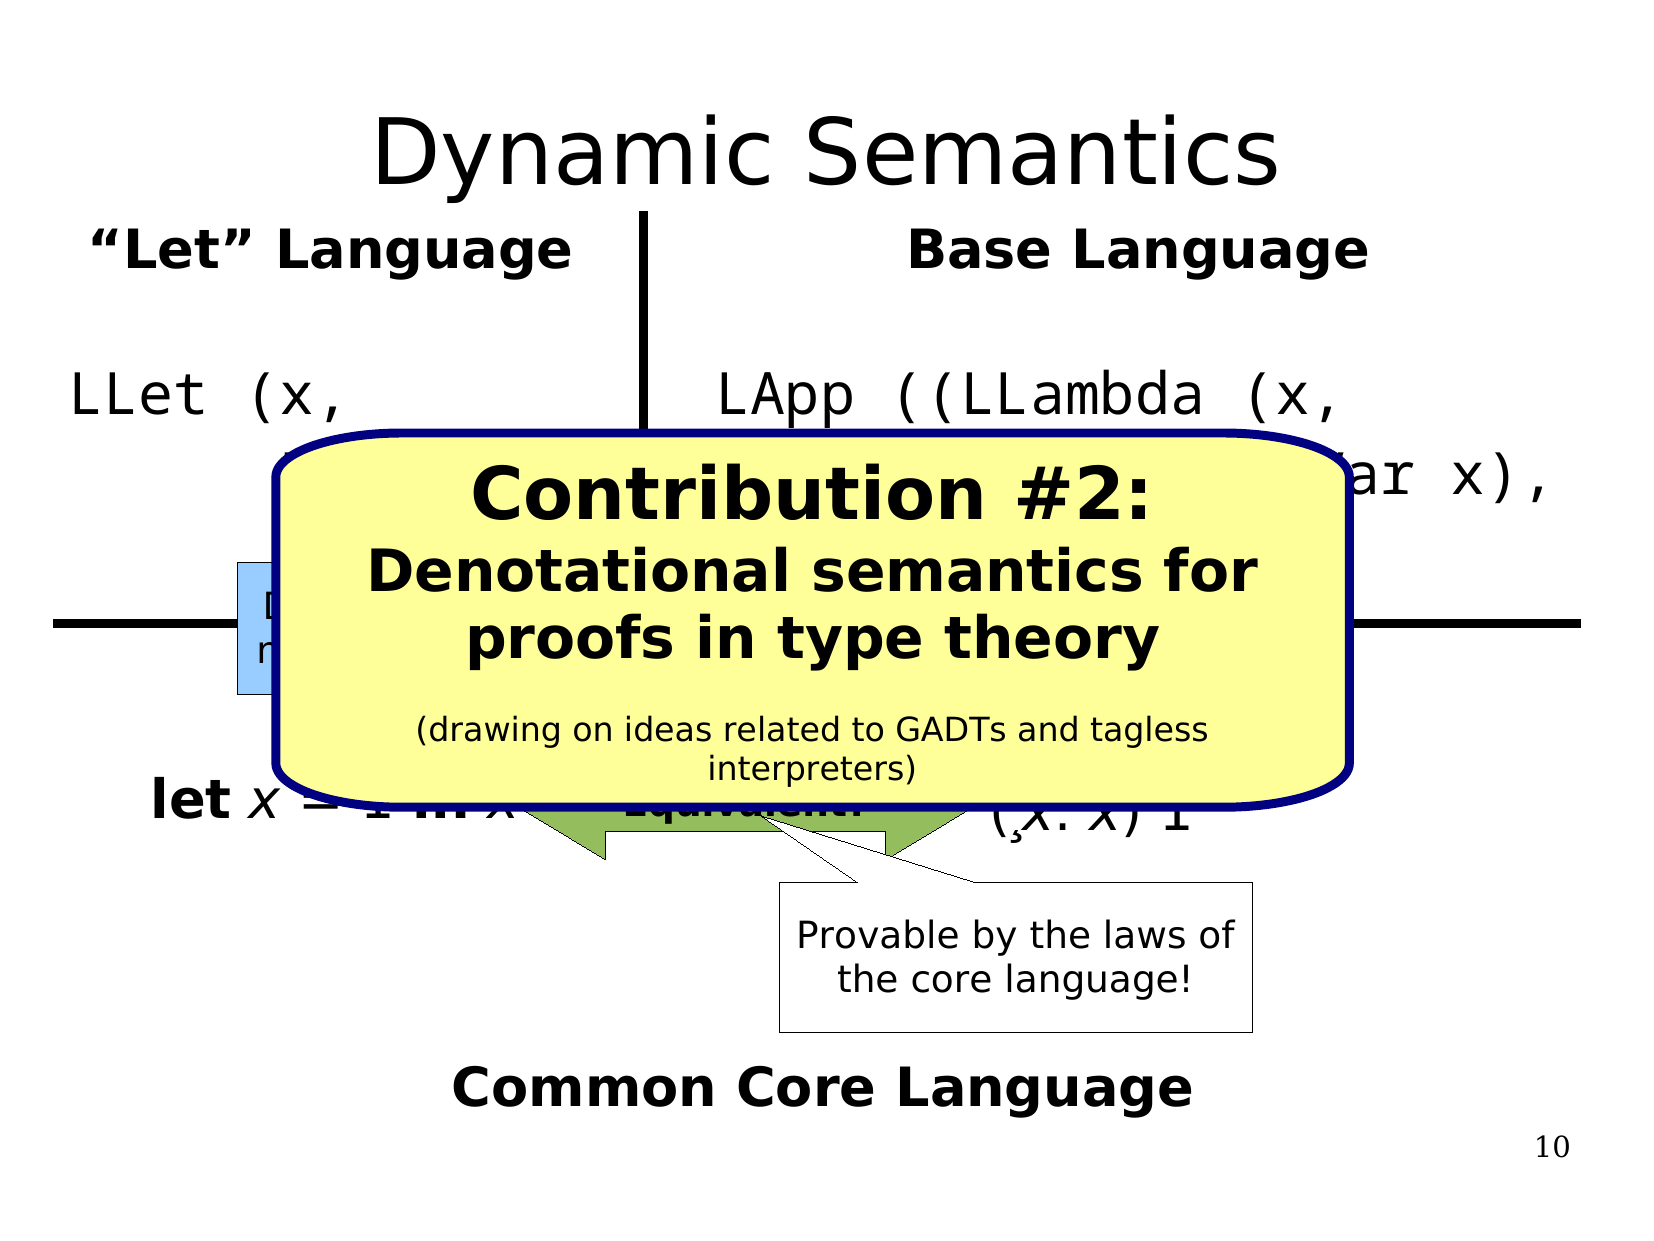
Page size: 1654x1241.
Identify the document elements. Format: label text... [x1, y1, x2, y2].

text_box “Let” Language [72, 211, 615, 289]
text_box LApp ((LLambda (x, LVar x), LConst 1) [700, 345, 1574, 563]
text_box Contribution #2: Denotational semantics for proofs in type theory (drawing on ideas related to GADTs and tagless interpreters) [275, 432, 1350, 808]
text_box Base Language [891, 211, 1399, 289]
text_box Common Core Language [437, 1048, 1217, 1127]
text_box (¸x. x) 1 [944, 807, 1240, 860]
text_box Provable by the laws of the core language! [761, 815, 1253, 1033]
title Dynamic Semantics [82, 56, 1571, 250]
text_box LLet (x, LConst 1, LVar x) [54, 345, 625, 563]
text_box Denotation Function [237, 562, 275, 695]
text_box let x = 1 in x [115, 760, 555, 856]
text_box Equivalent? [520, 808, 972, 860]
